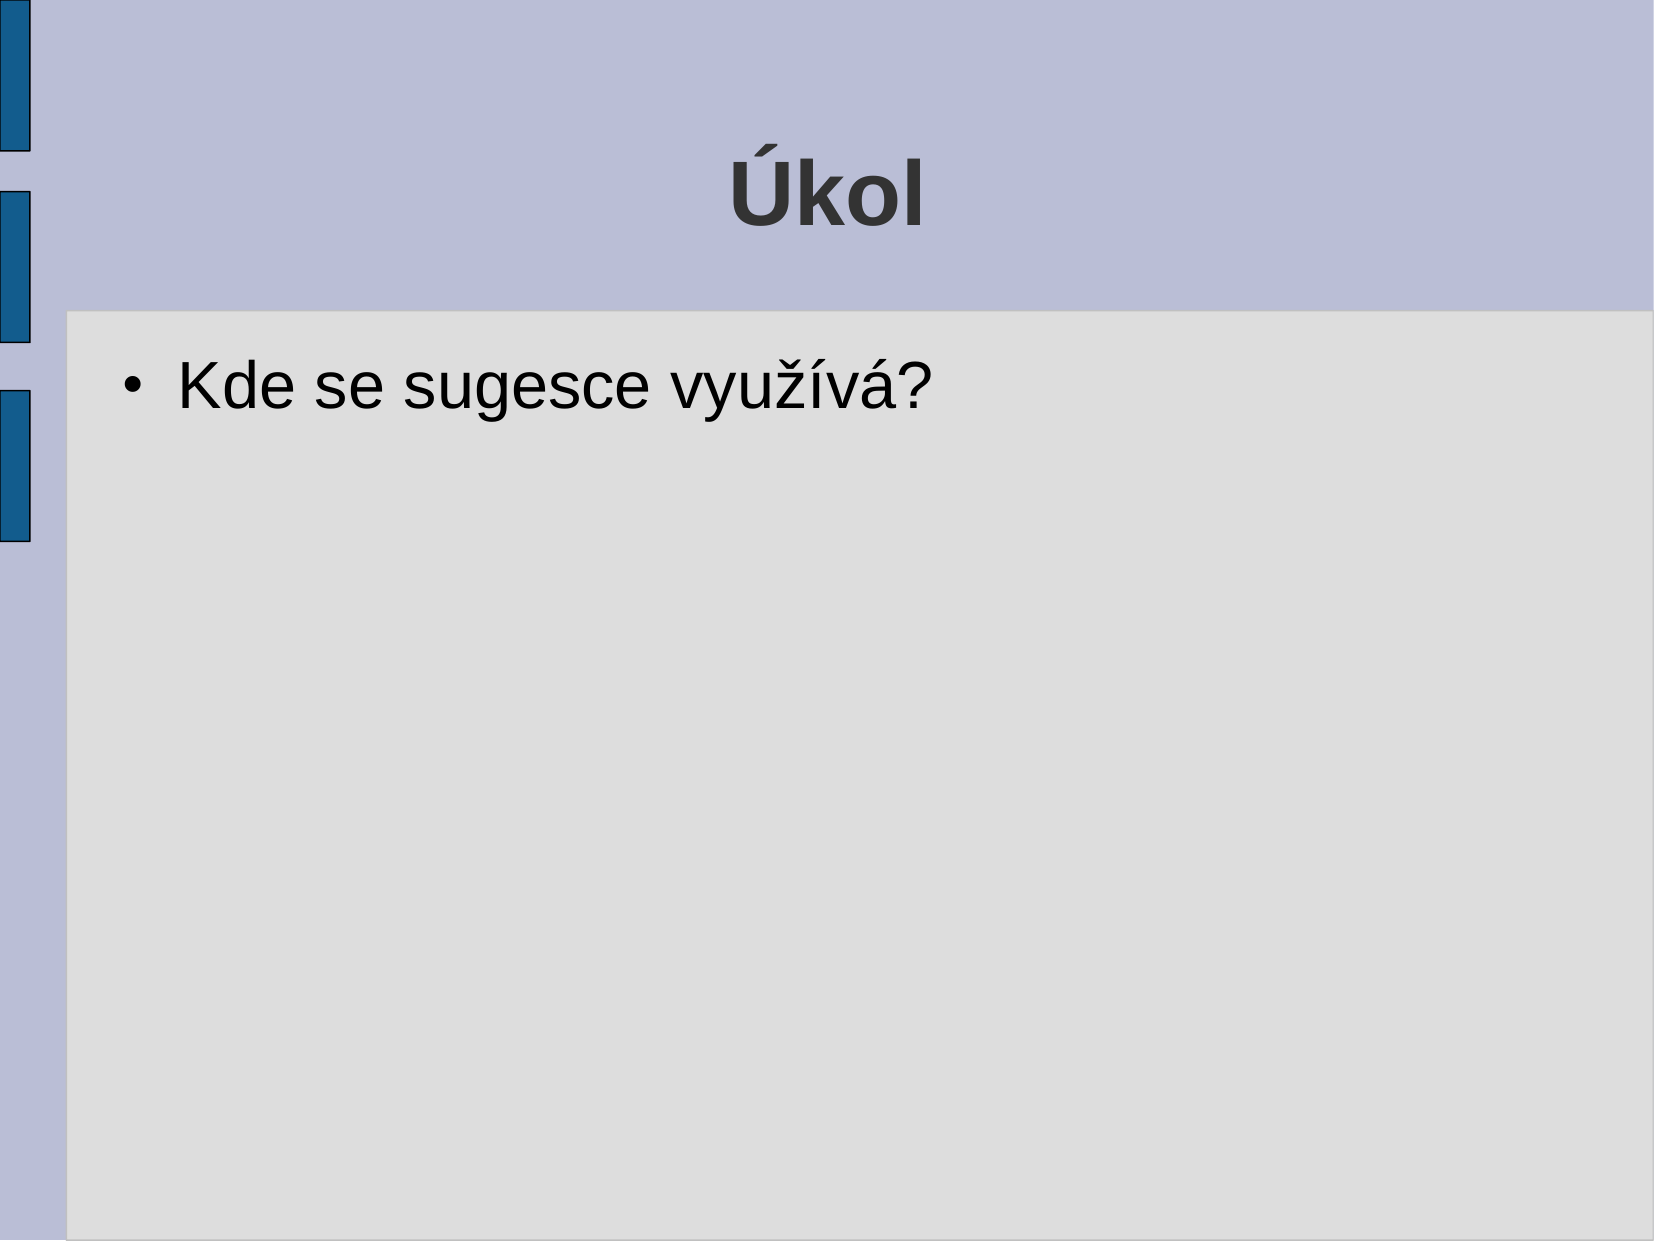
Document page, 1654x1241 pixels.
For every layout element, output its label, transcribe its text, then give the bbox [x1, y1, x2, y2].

list Kde se sugesce využívá? [121, 344, 1534, 1126]
title Úkol [121, 91, 1534, 298]
